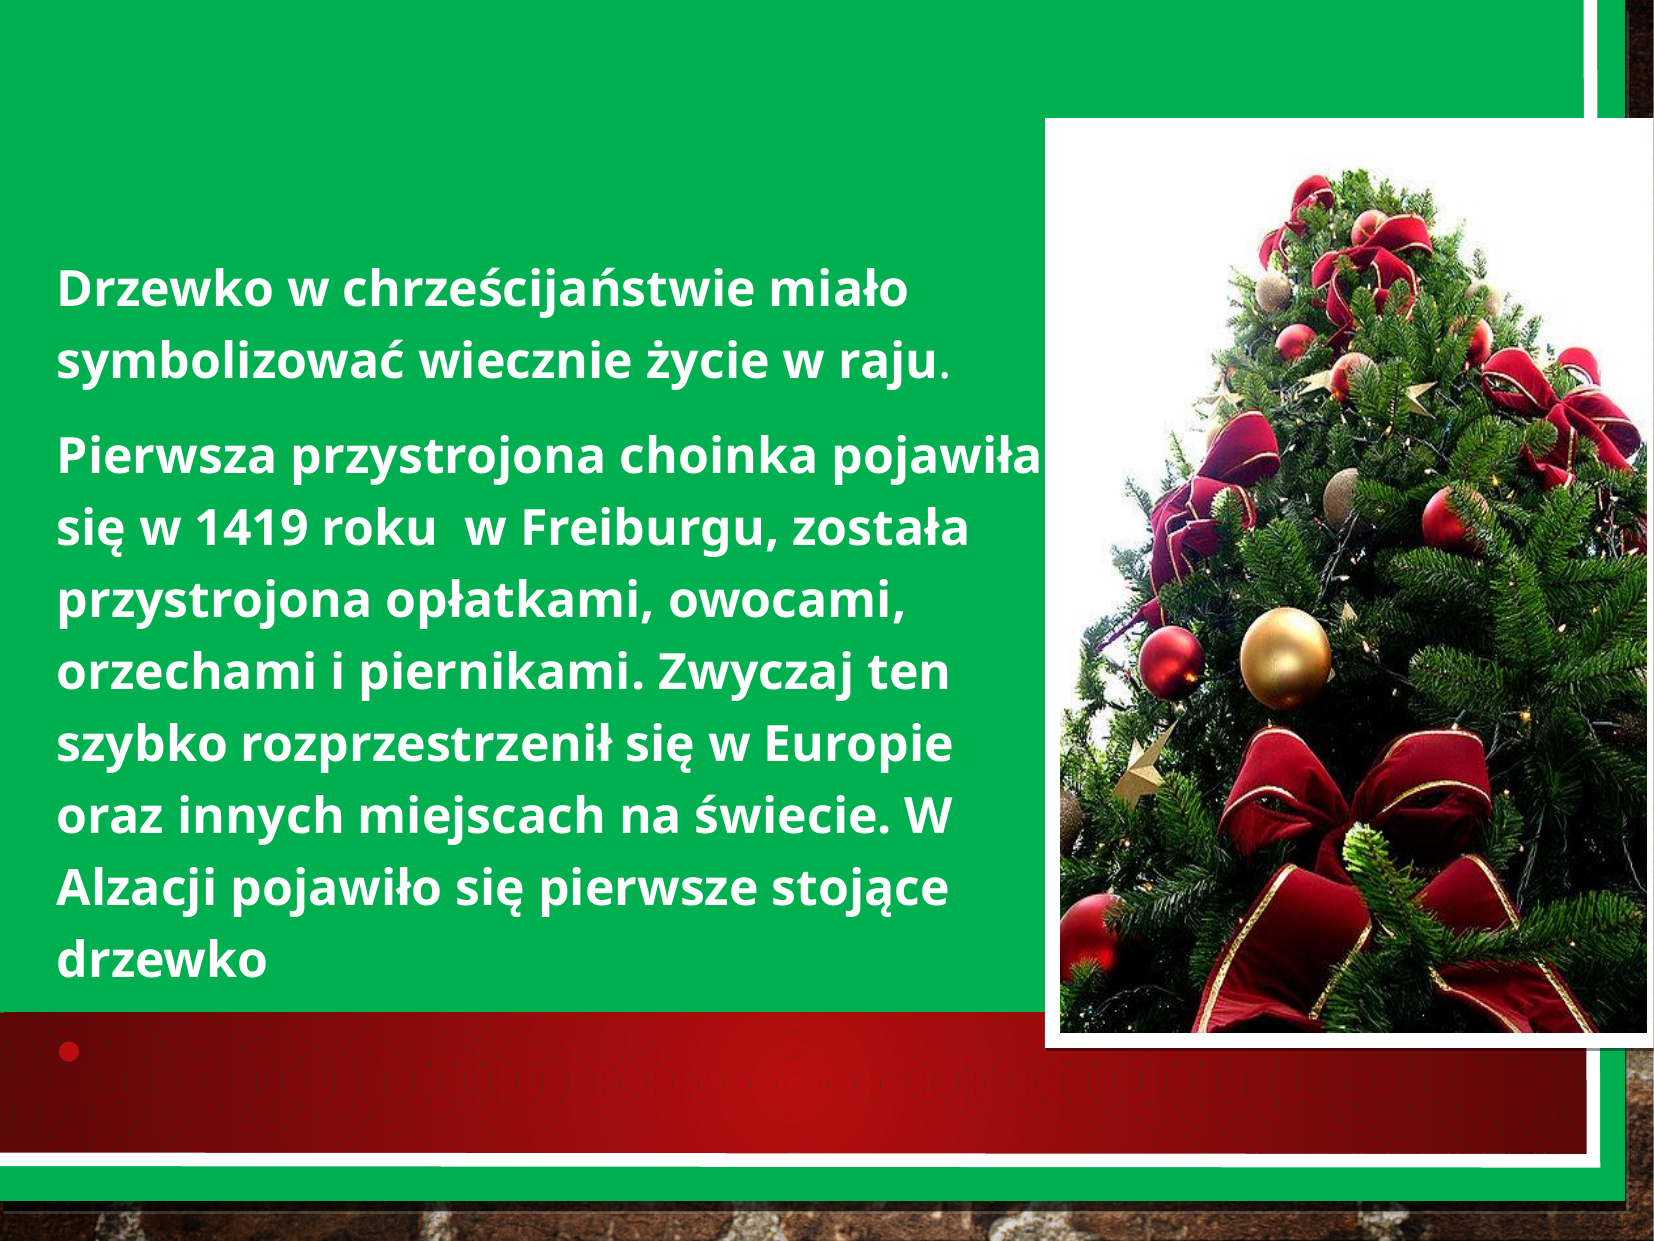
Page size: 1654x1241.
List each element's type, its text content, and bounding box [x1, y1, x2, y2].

list Drzewko w chrześcijaństwie miało symbolizować wiecznie życie w raju. Pierwsza przystrojona choinka pojawiła się w 1419 roku w Freiburgu, została przystrojona opłatkami, owocami, orzechami i piernikami. Zwyczaj ten szybko rozprzestrzenił się w Europie oraz innych miejscach na świecie. W Alzacji pojawiło się pierwsze stojące drzewko [41, 214, 1060, 1123]
picture [1059, 132, 1648, 1034]
